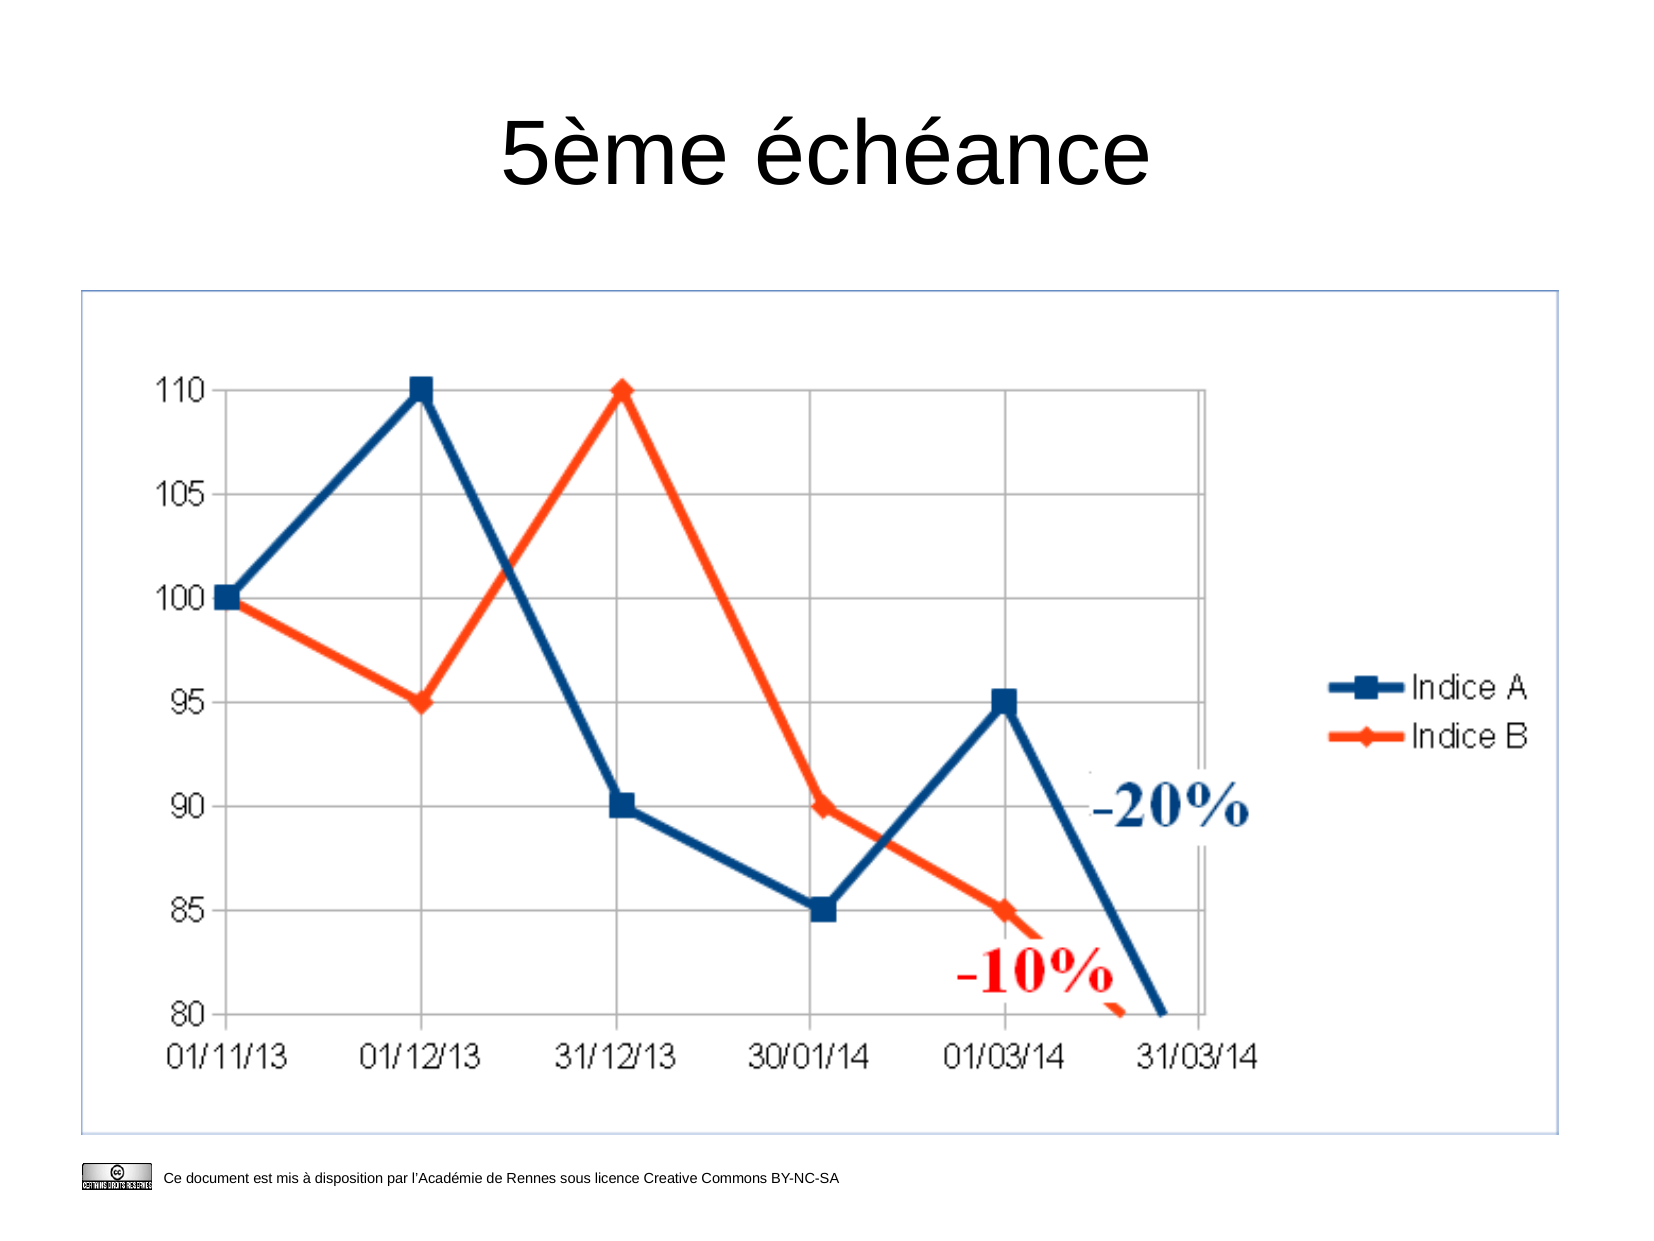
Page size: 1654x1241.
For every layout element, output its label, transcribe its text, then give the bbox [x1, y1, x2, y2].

picture [81, 290, 1559, 1135]
picture [82, 1163, 152, 1190]
title 5ème échéance [82, 49, 1571, 257]
text_box Ce document est mis à disposition par l’Académie de Rennes sous licence Creative Commons BY-NC-SA [151, 1163, 1028, 1193]
